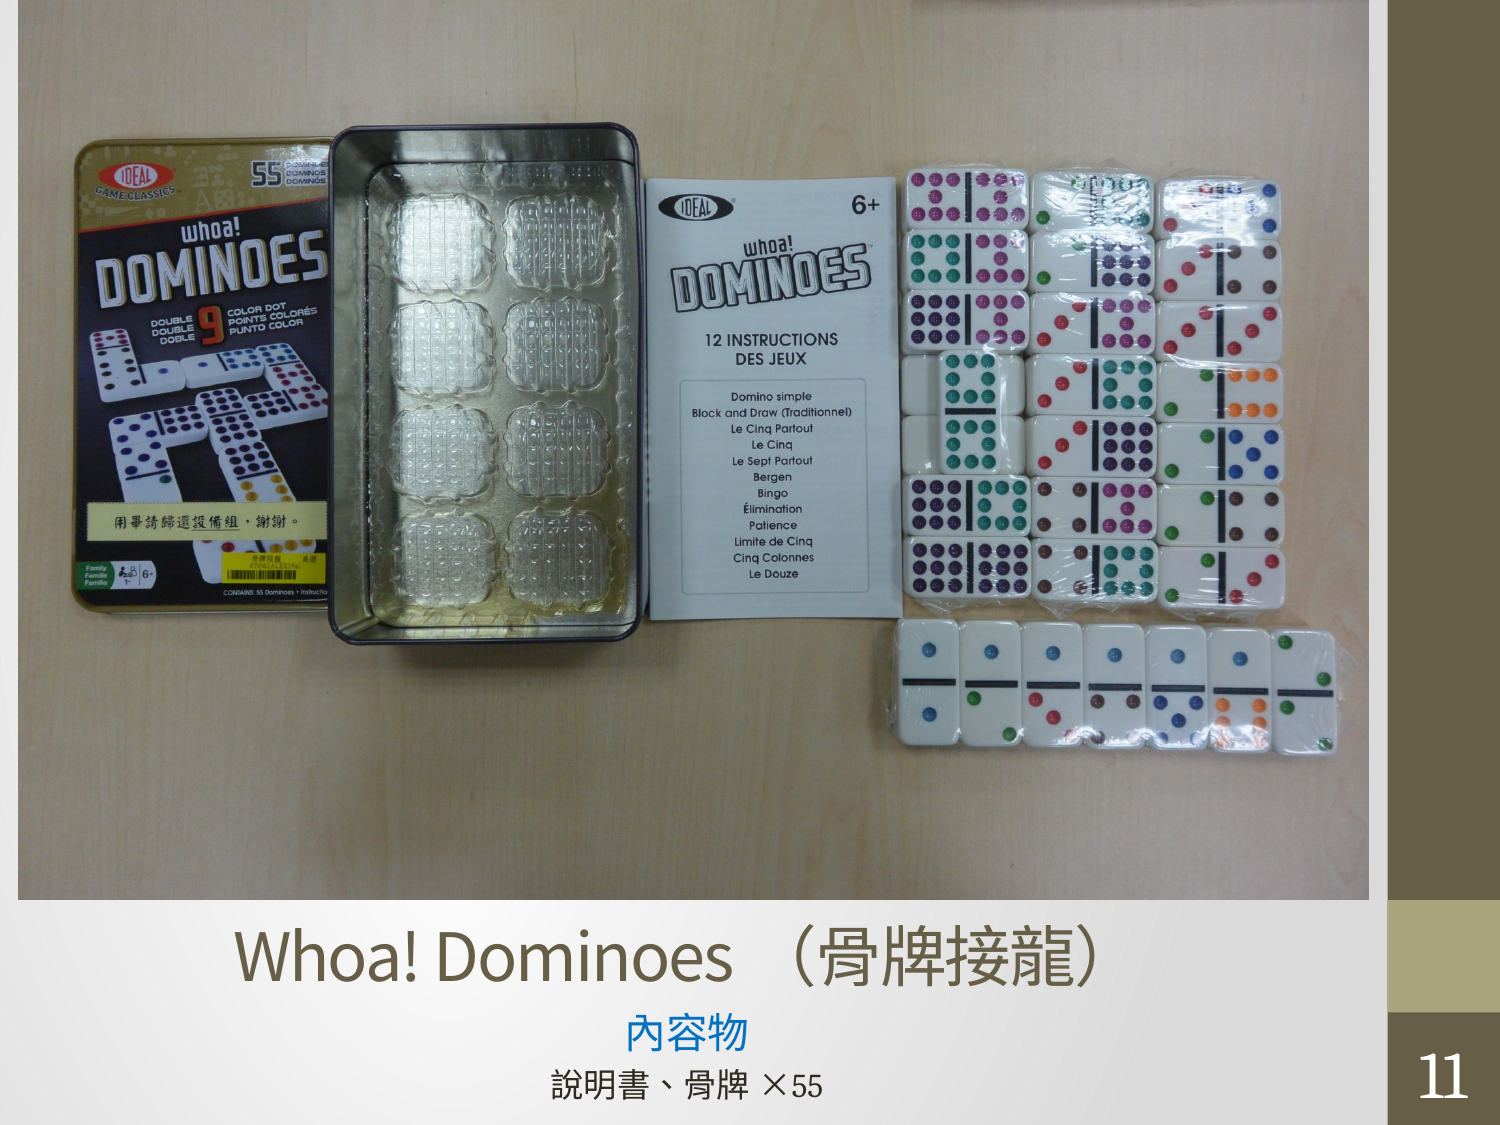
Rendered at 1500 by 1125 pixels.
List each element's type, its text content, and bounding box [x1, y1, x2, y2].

picture [18, 0, 1369, 900]
title Whoa! Dominoes（骨牌接龍） [49, 905, 1325, 999]
list 內容物 說明書、骨牌×55 [49, 999, 1325, 1125]
text_box 11 [1387, 1023, 1500, 1119]
